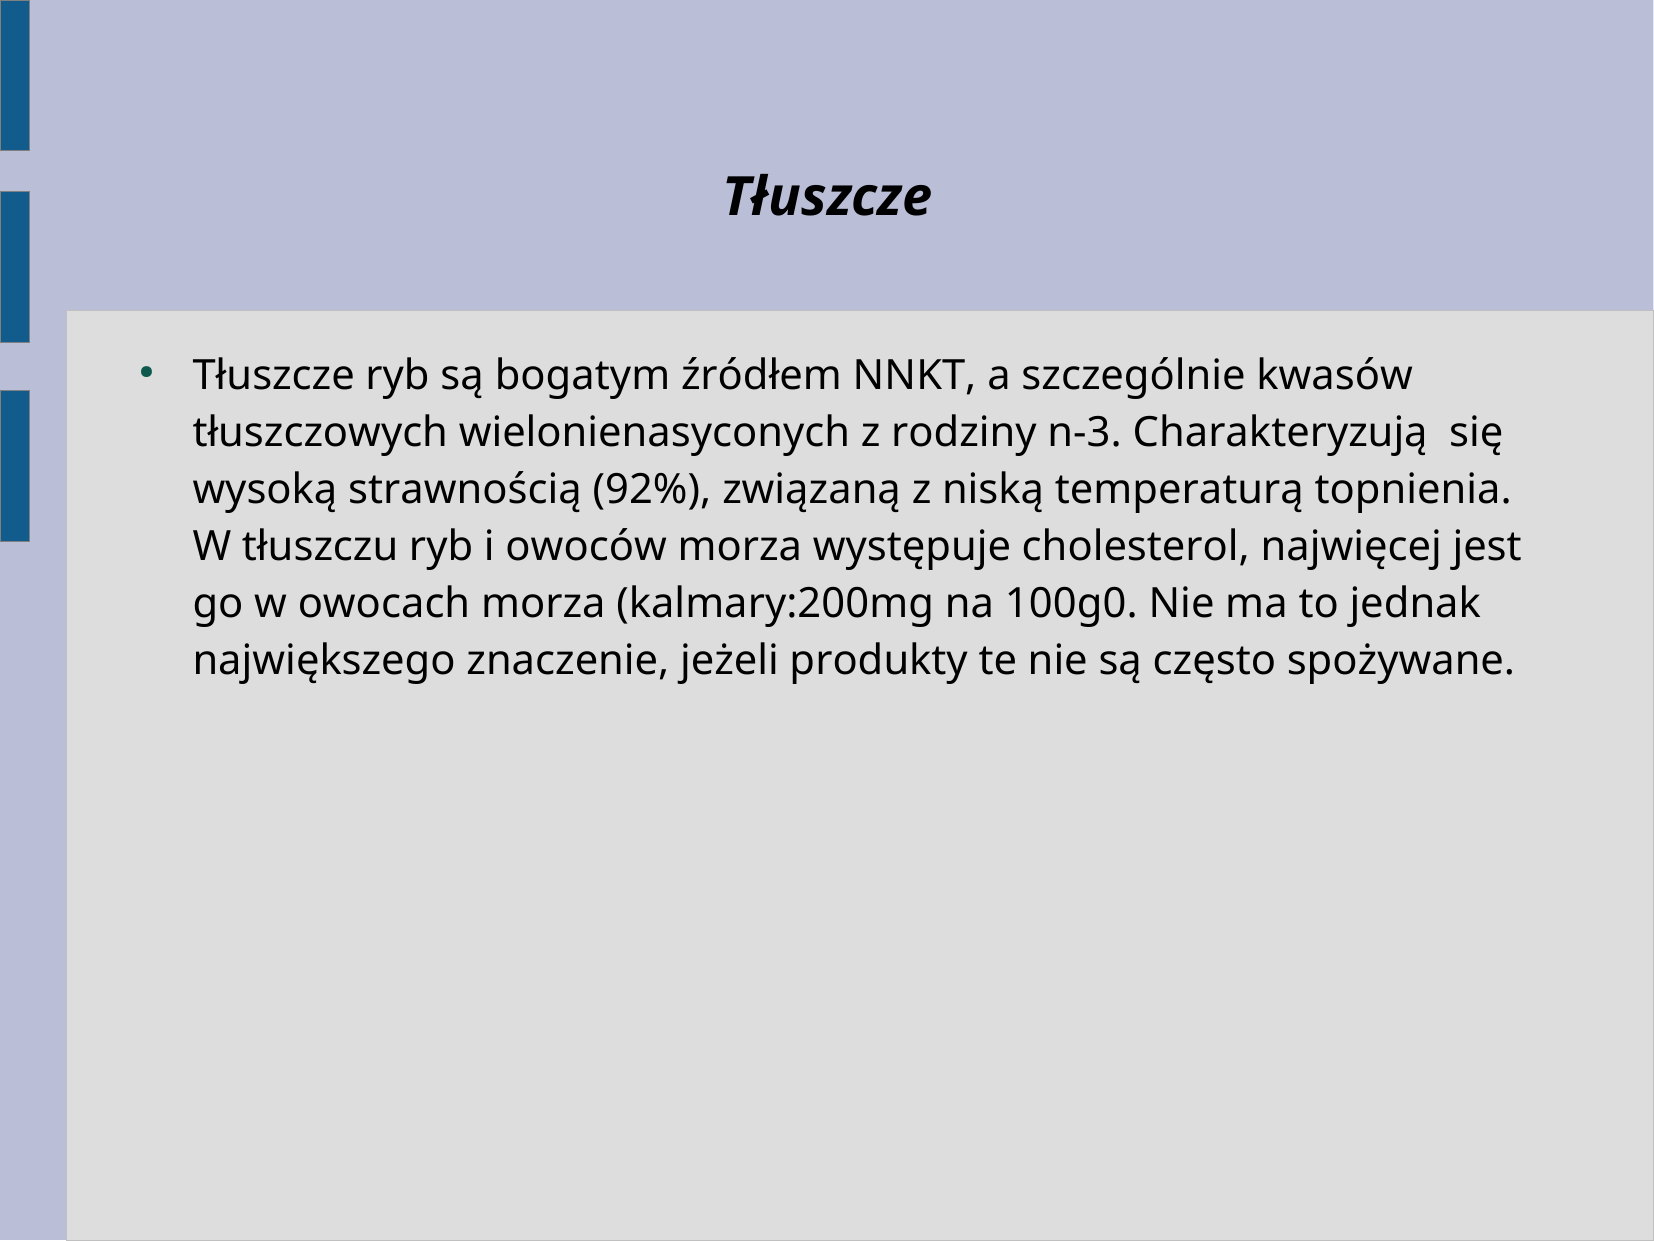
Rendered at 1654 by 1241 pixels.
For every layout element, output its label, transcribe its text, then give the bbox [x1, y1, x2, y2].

title Tłuszcze [121, 91, 1534, 299]
list Tłuszcze ryb są bogatym źródłem NNKT, a szczególnie kwasów tłuszczowych wielonienasyconych z rodziny n-3. Charakteryzują się wysoką strawnością (92%), związaną z niską temperaturą topnienia. W tłuszczu ryb i owoców morza występuje cholesterol, najwięcej jest go w owocach morza (kalmary:200mg na 100g0. Nie ma to jednak największego znaczenie, jeżeli produkty te nie są często spożywane. [121, 344, 1534, 1127]
